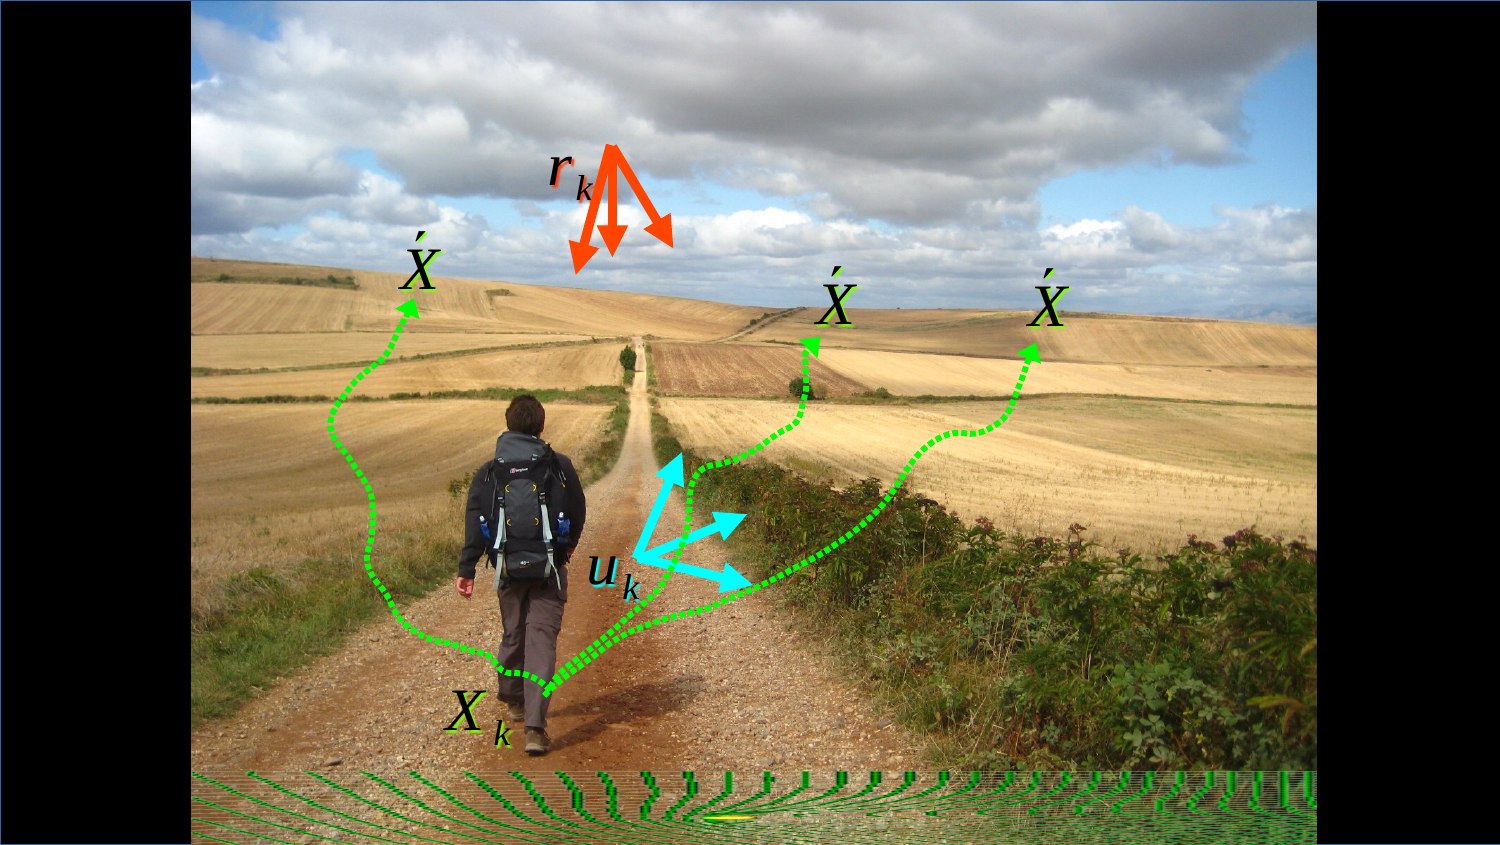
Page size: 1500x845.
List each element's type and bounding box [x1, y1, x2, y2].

chart [570, 531, 656, 608]
chart [425, 677, 528, 754]
text_box [0, 0, 1500, 845]
chart [380, 228, 462, 302]
chart [796, 264, 877, 337]
chart [645, 531, 656, 551]
chart [599, 177, 608, 209]
chart [1008, 265, 1090, 339]
picture [191, 1, 1317, 845]
chart [531, 132, 613, 209]
